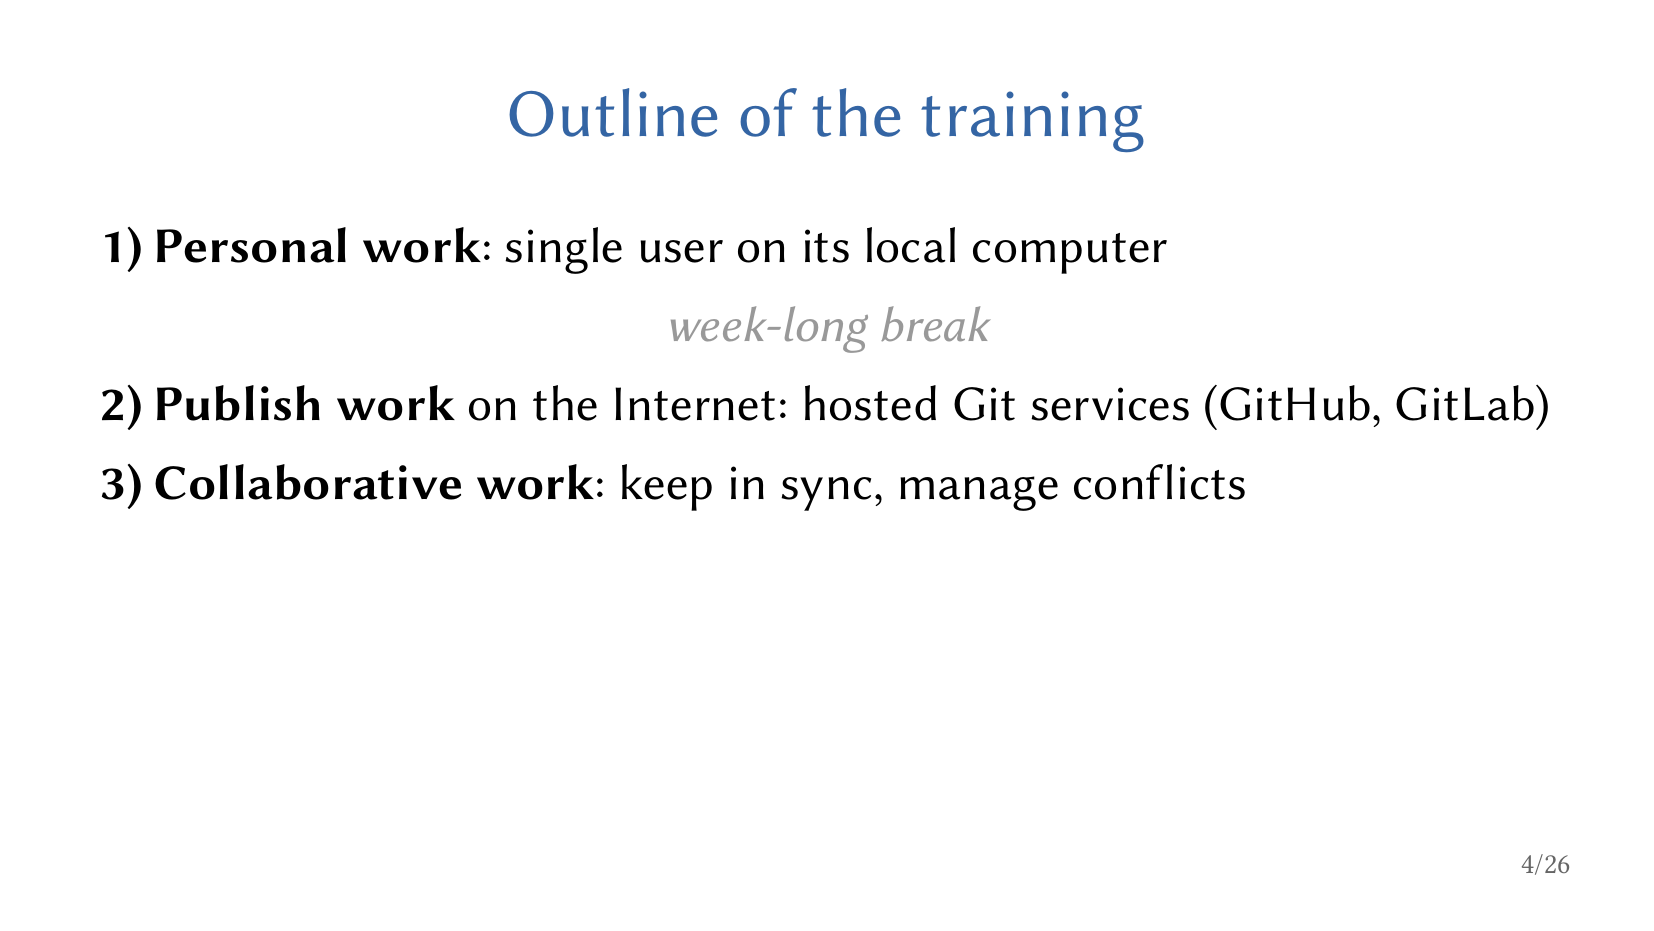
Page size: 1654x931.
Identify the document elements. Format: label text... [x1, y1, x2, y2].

title Outline of the training [82, 37, 1571, 193]
list Personal work: single user on its local computer week-long break Publish work on the Internet: hosted Git services (GitHub, GitLab) Collaborative work: keep in sync, manage conflicts [82, 217, 1571, 758]
